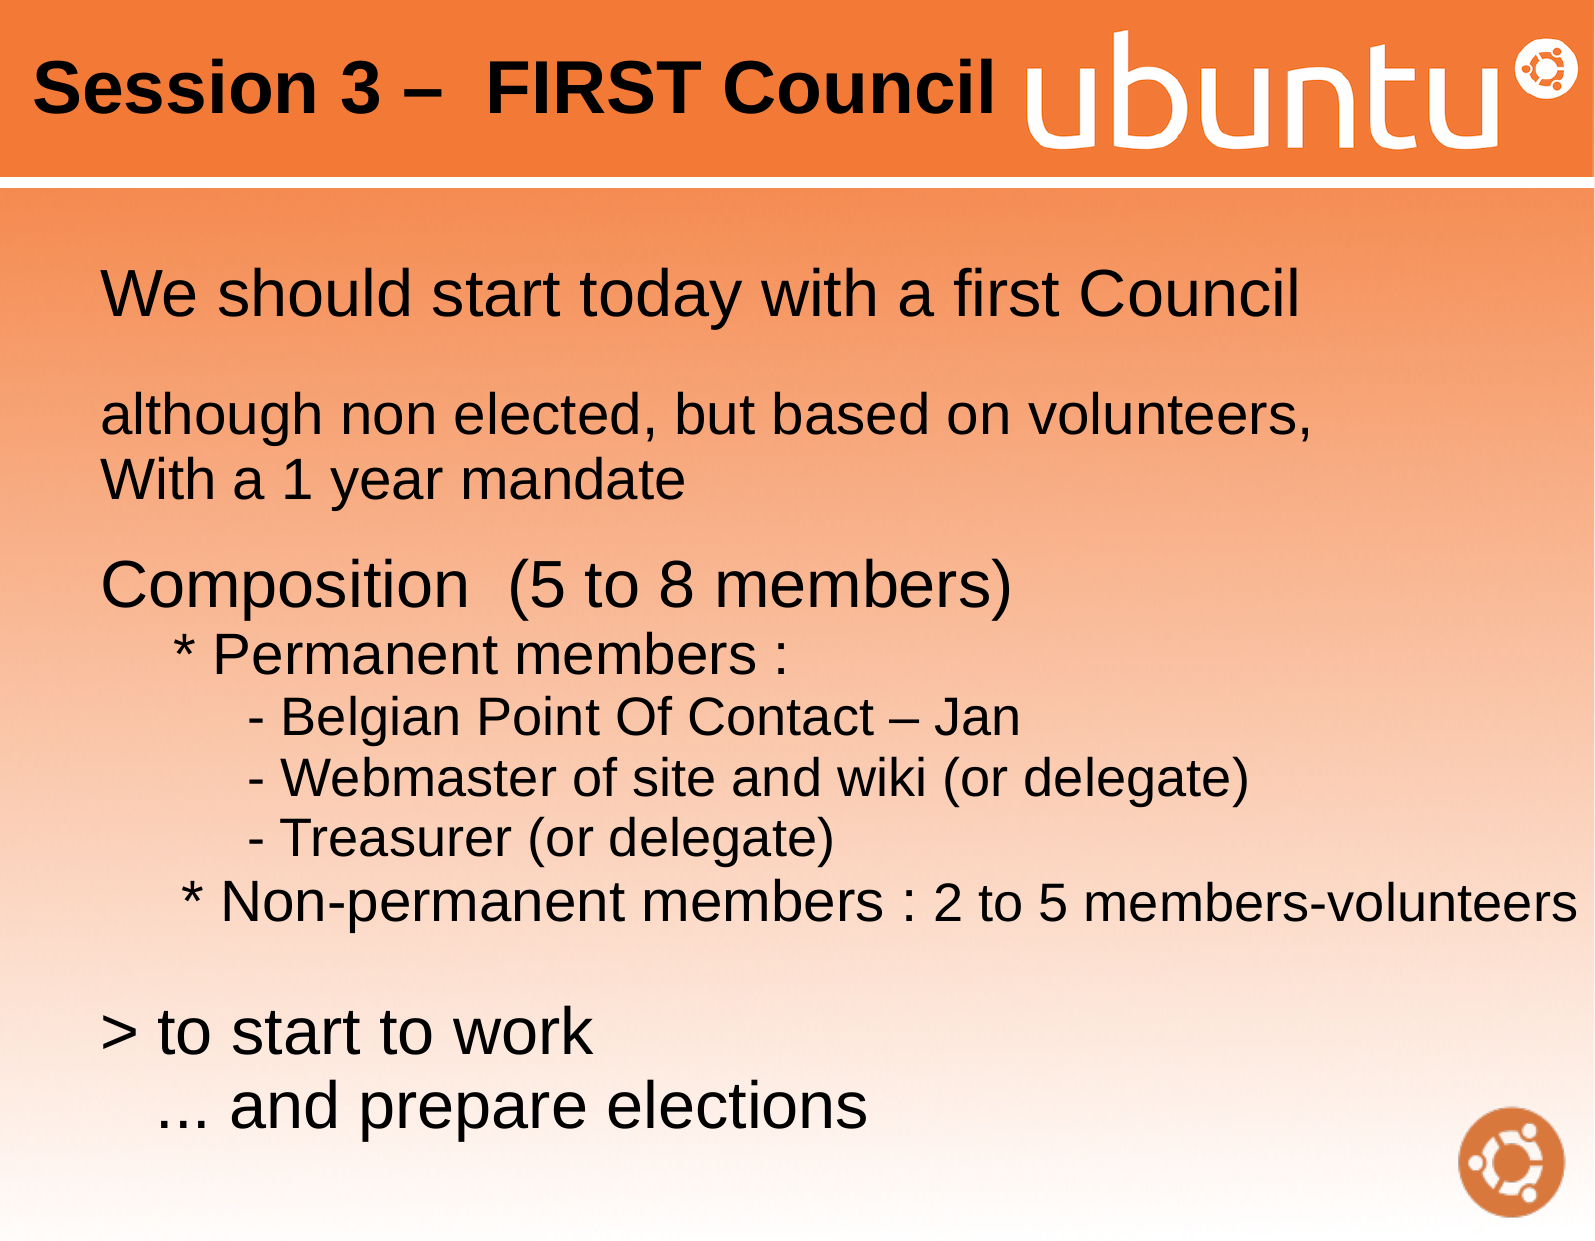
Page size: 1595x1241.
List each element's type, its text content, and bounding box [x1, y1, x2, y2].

text_box We should start today with a first Council although non elected, but based on volunteers, With a 1 year mandate Composition (5 to 8 members) * Permanent members : - Belgian Point Of Contact – Jan - Webmaster of site and wiki (or delegate) - Treasurer (or delegate) * Non-permanent members : 2 to 5 members-volunteers > to start to work ... and prepare elections [85, 206, 1595, 1212]
picture [0, 0, 1595, 1241]
title Session 3 – FIRST Council [5, 0, 1026, 185]
